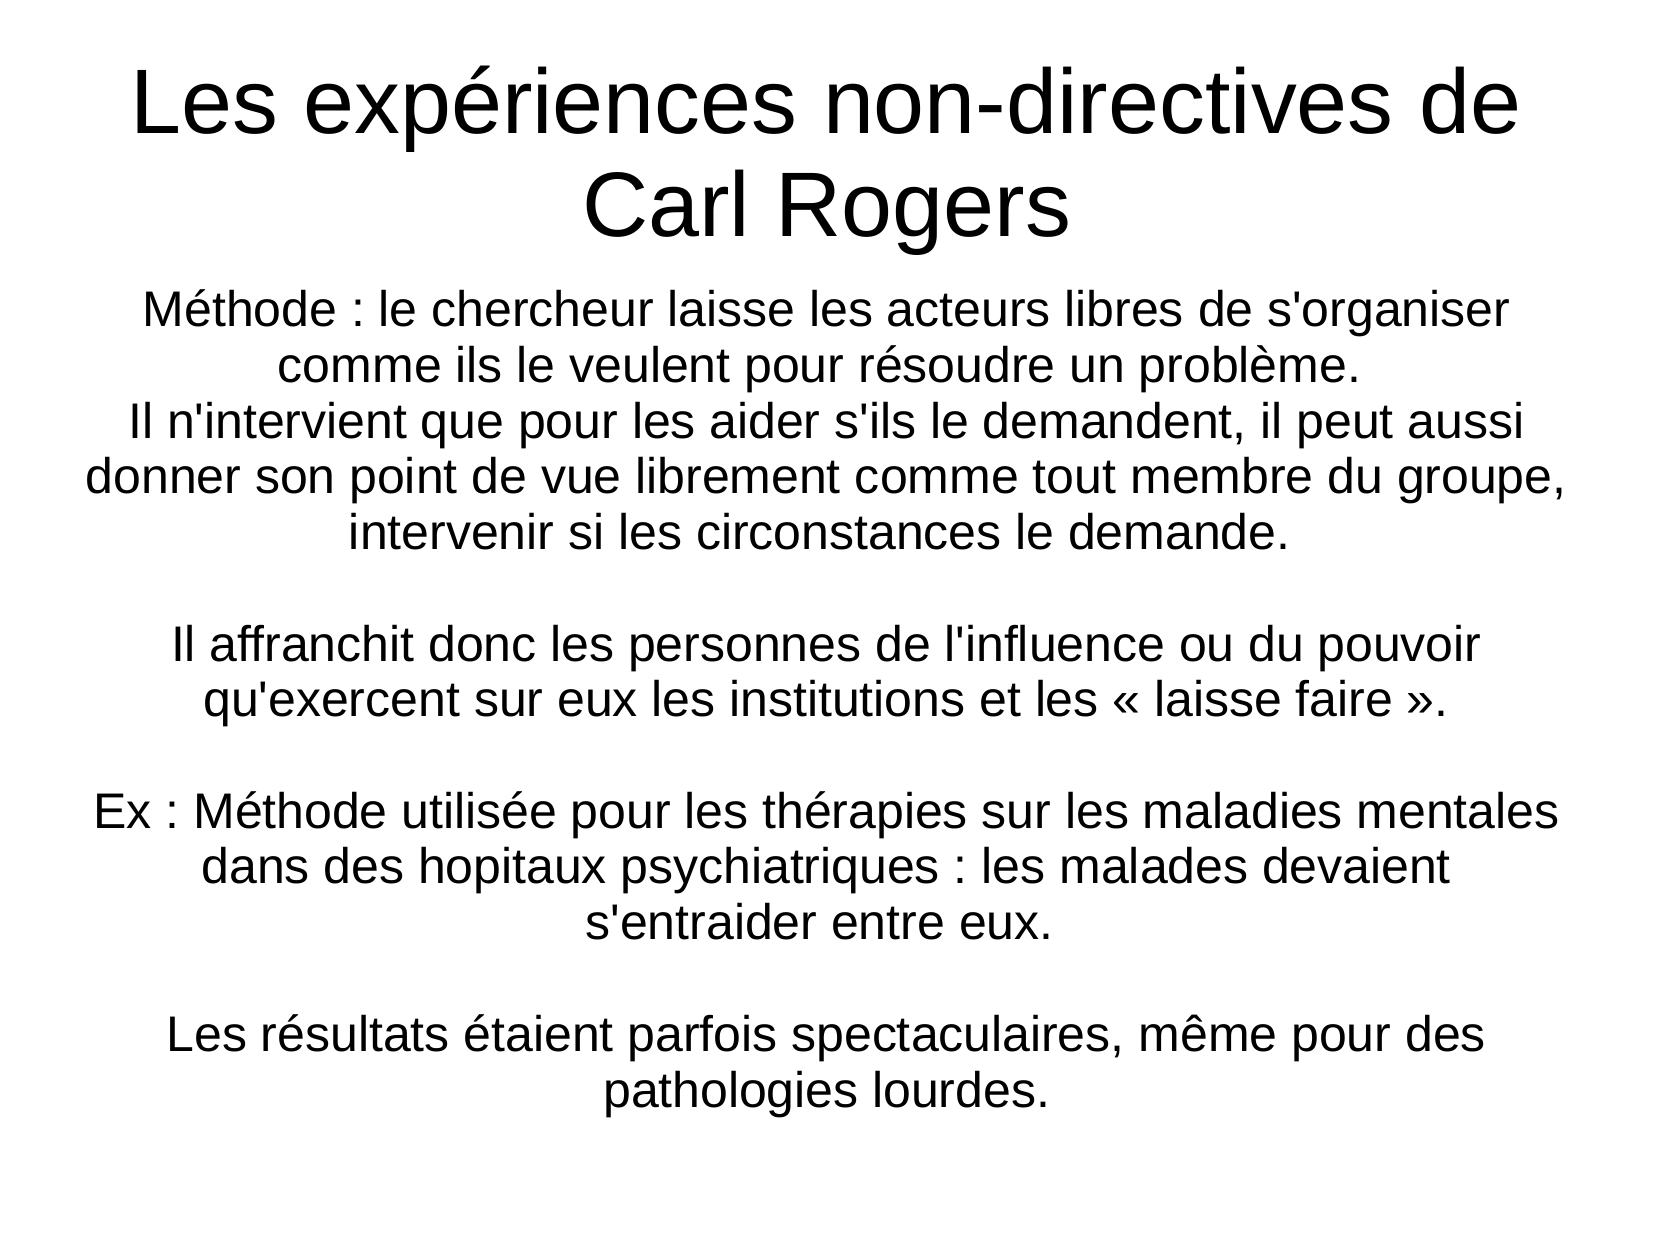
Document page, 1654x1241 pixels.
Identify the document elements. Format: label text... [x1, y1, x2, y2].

title Les expériences non-directives de Carl Rogers [82, 50, 1571, 256]
subtitle Méthode : le chercheur laisse les acteurs libres de s'organiser comme ils le veulent pour résoudre un problème. Il n'intervient que pour les aider s'ils le demandent, il peut aussi donner son point de vue librement comme tout membre du groupe, intervenir si les circonstances le demande. Il affranchit donc les personnes de l'influence ou du pouvoir qu'exercent sur eux les institutions et les « laisse faire ». Ex : Méthode utilisée pour les thérapies sur les maladies mentales dans des hopitaux psychiatriques : les malades devaient s'entraider entre eux. Les résultats étaient parfois spectaculaires, même pour des pathologies lourdes. [82, 281, 1571, 1118]
